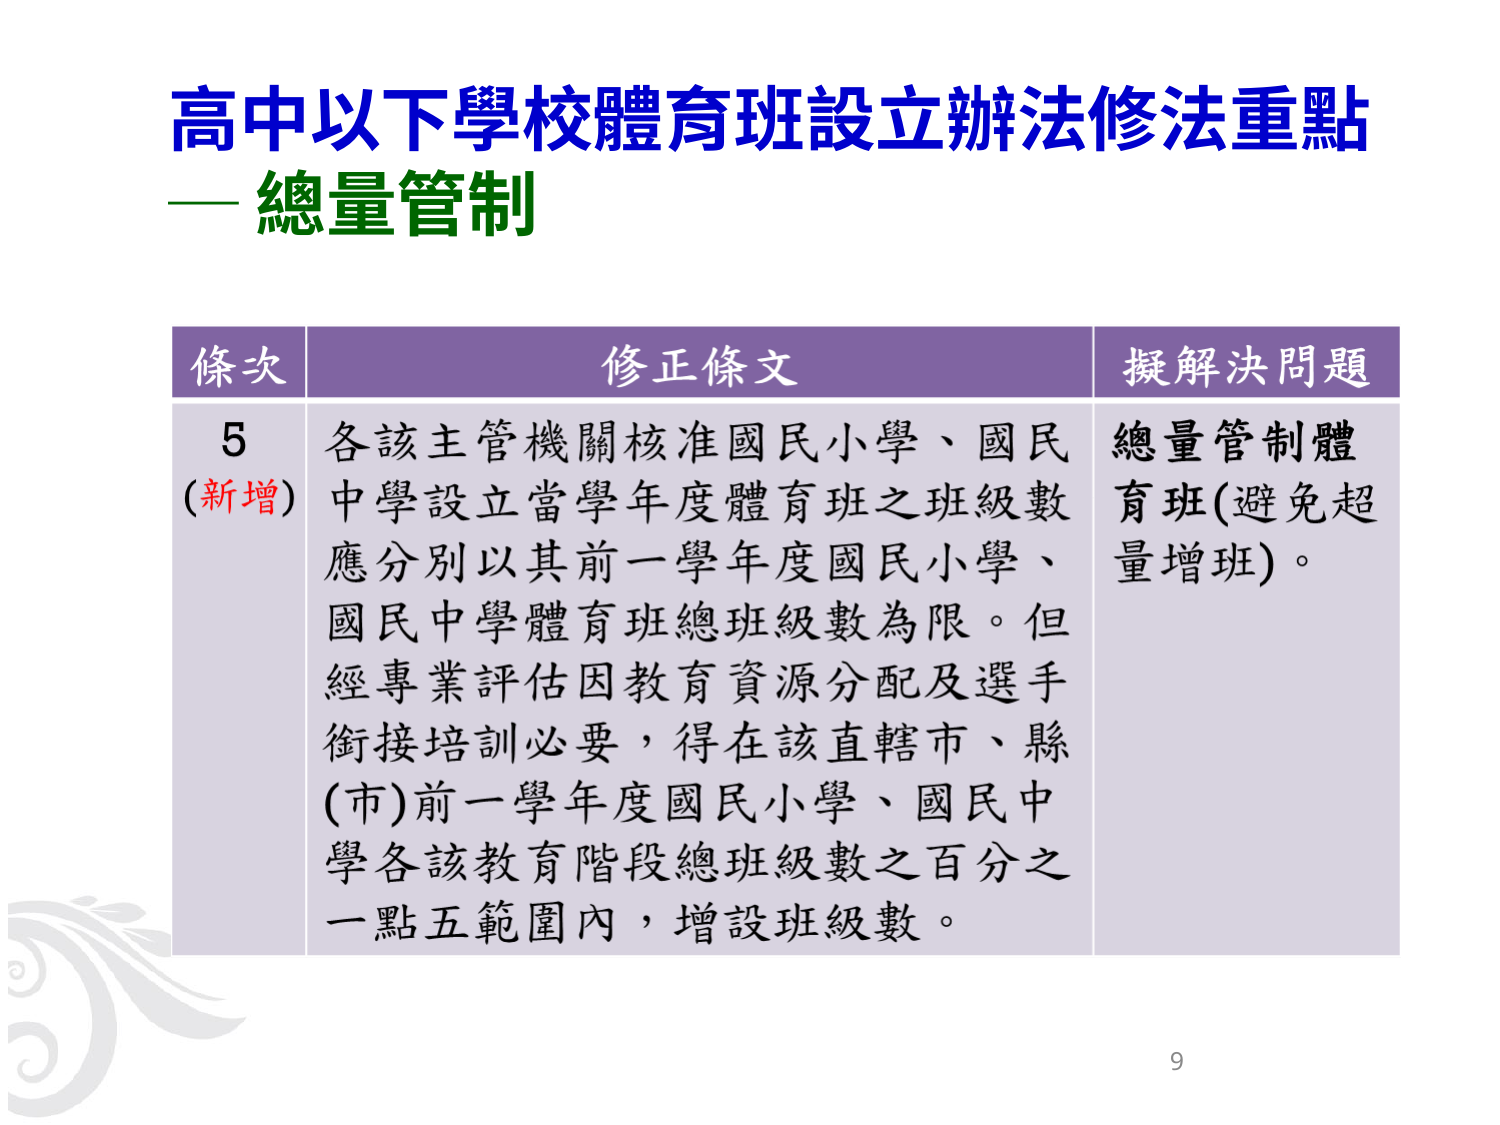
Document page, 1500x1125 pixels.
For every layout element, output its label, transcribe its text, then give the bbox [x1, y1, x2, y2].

text_box 9 [1154, 1025, 1468, 1101]
text_box 高中以下學校體育班設立辦法修法重點─ 總量管制 [153, 64, 1412, 256]
picture [8, 318, 1401, 1125]
